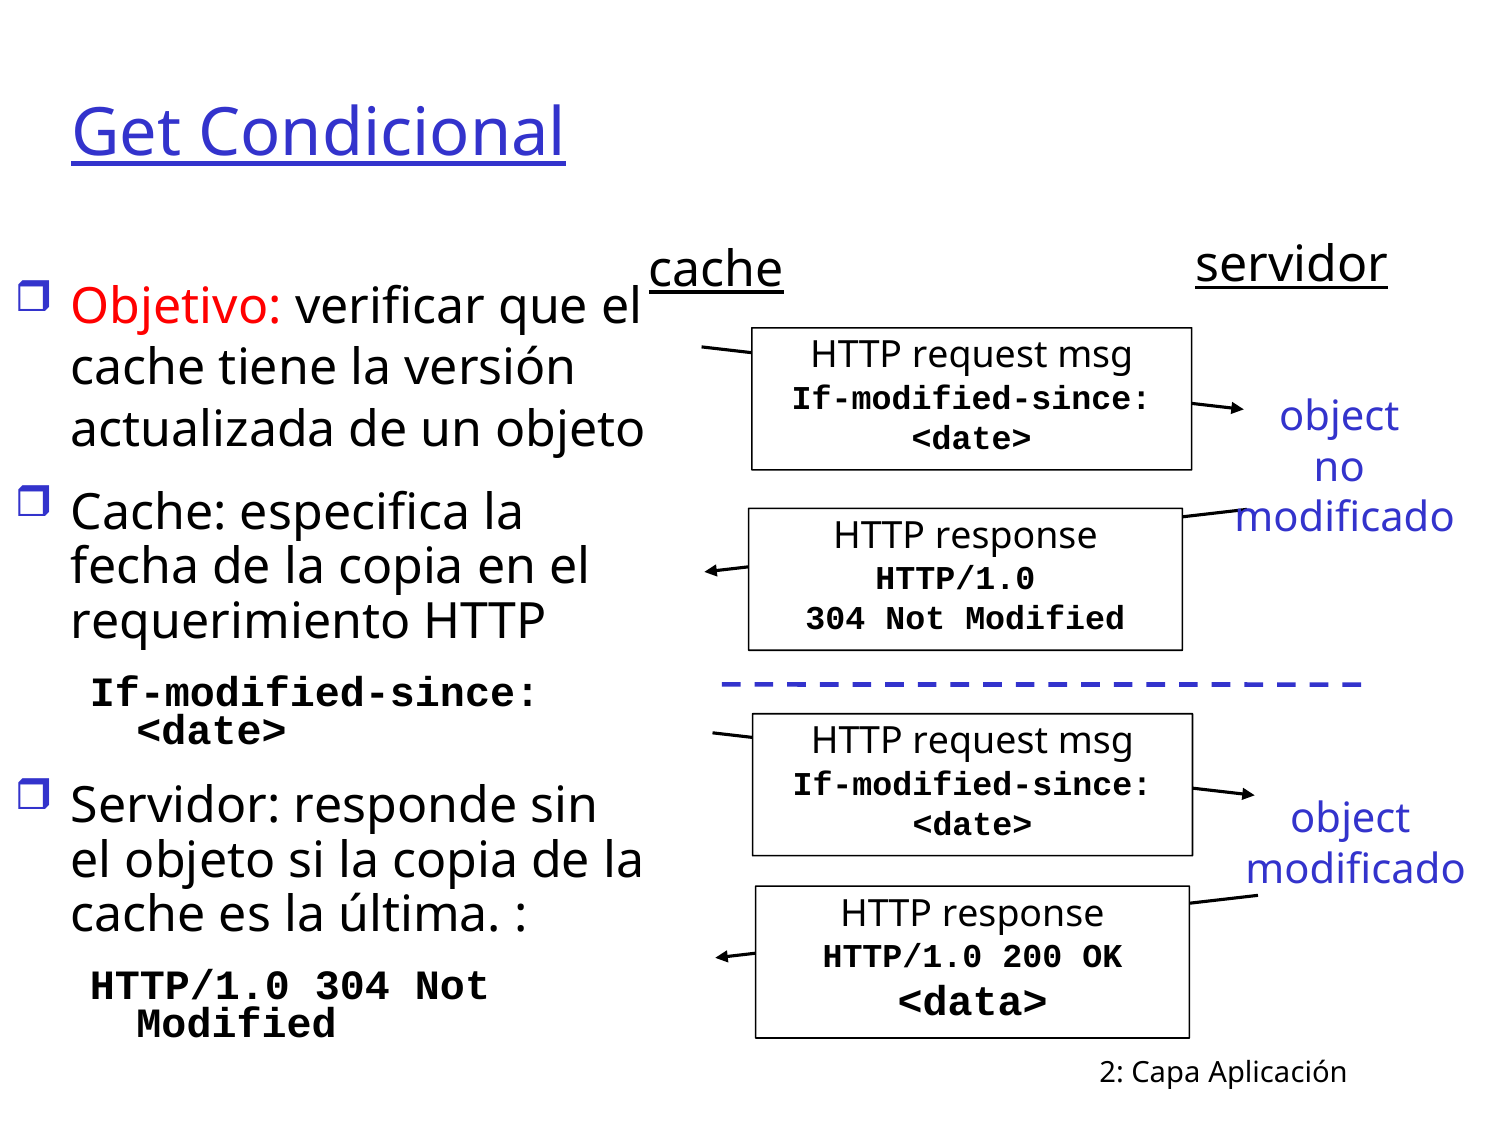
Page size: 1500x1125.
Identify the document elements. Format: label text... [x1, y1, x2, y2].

text_box [748, 645, 1183, 651]
text_box HTTP request msg If-modified-since: <date> [752, 713, 1193, 850]
text_box servidor [1180, 230, 1404, 301]
text_box HTTP request msg If-modified-since: <date> [751, 327, 1192, 464]
list Objetivo: verificar que el cache tiene la versión actualizada de un objeto Cache: especifica la fecha de la copia en el requerimiento HTTP If-modified-since: <date> Servidor: responde sin el objeto si la copia de la cache es la última. : HTTP/1.0 304 Not Modified [0, 266, 664, 980]
text_box [755, 1032, 1190, 1039]
text_box [751, 464, 1192, 470]
text_box HTTP response HTTP/1.0 304 Not Modified [748, 508, 1183, 645]
title Get Condicional [56, 37, 1363, 225]
text_box object no modificado [1219, 387, 1470, 548]
text_box object modificado [1230, 788, 1481, 900]
text_box cache [633, 235, 800, 306]
text_box HTTP response HTTP/1.0 200 OK <data> [755, 886, 1190, 1032]
text_box [752, 850, 1193, 856]
